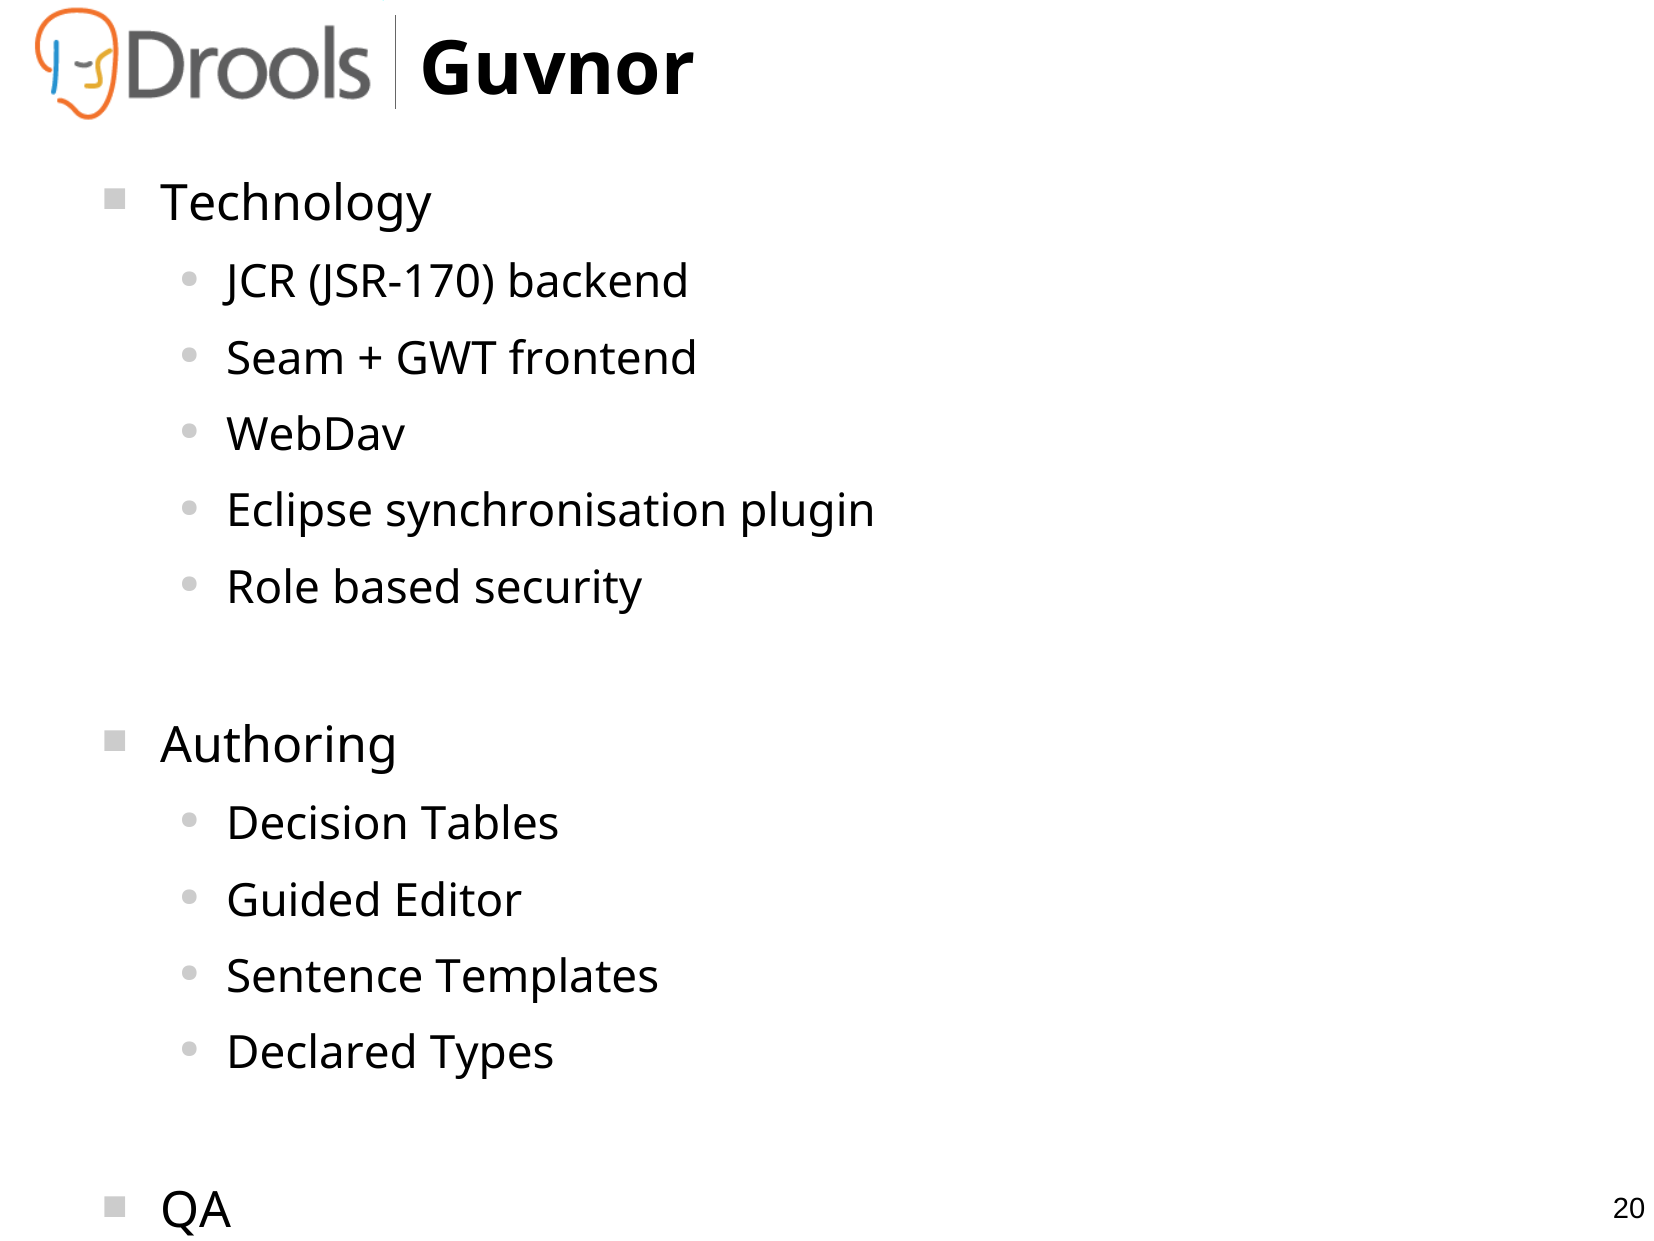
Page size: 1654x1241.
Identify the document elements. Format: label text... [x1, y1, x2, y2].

title Guvnor [419, 12, 1630, 118]
list Technology JCR (JSR-170) backend Seam + GWT frontend WebDav Eclipse synchronisation plugin Role based security Authoring Decision Tables Guided Editor Sentence Templates Declared Types QA Scenario Testing Rule Verification [104, 166, 1517, 1208]
picture [29, 0, 384, 126]
